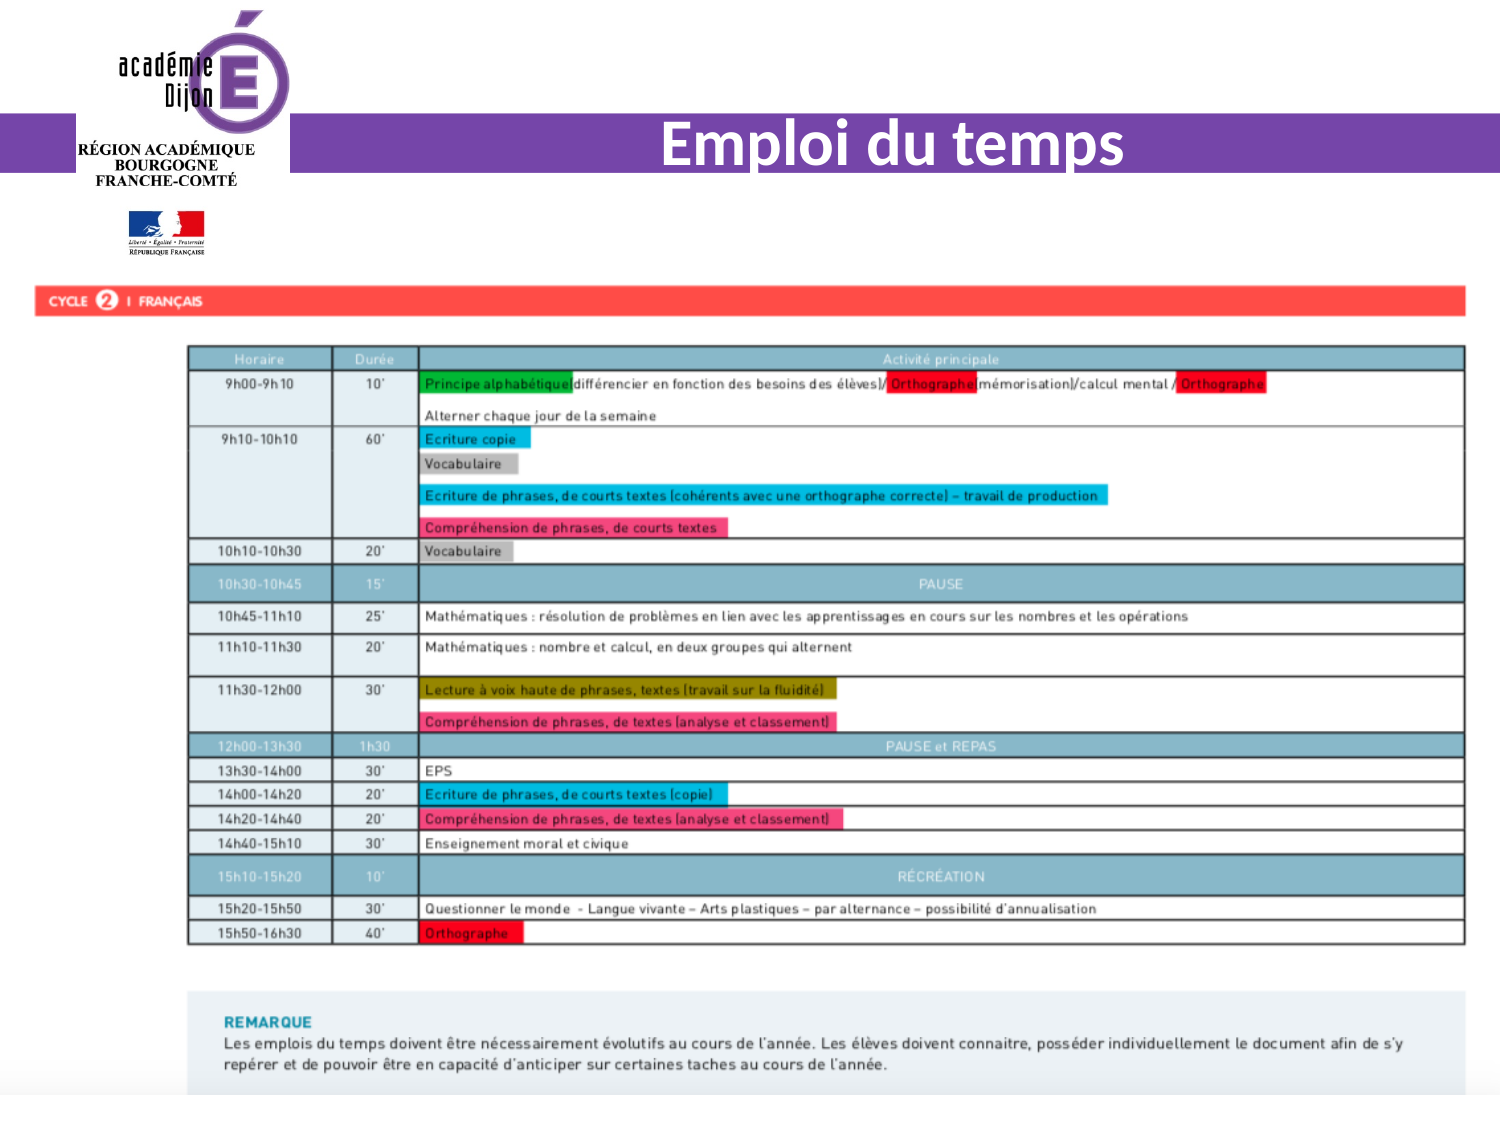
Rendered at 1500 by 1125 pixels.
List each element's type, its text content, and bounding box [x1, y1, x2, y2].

picture [0, 258, 1500, 1095]
picture [76, 8, 290, 256]
title Emploi du temps [360, 45, 1425, 233]
